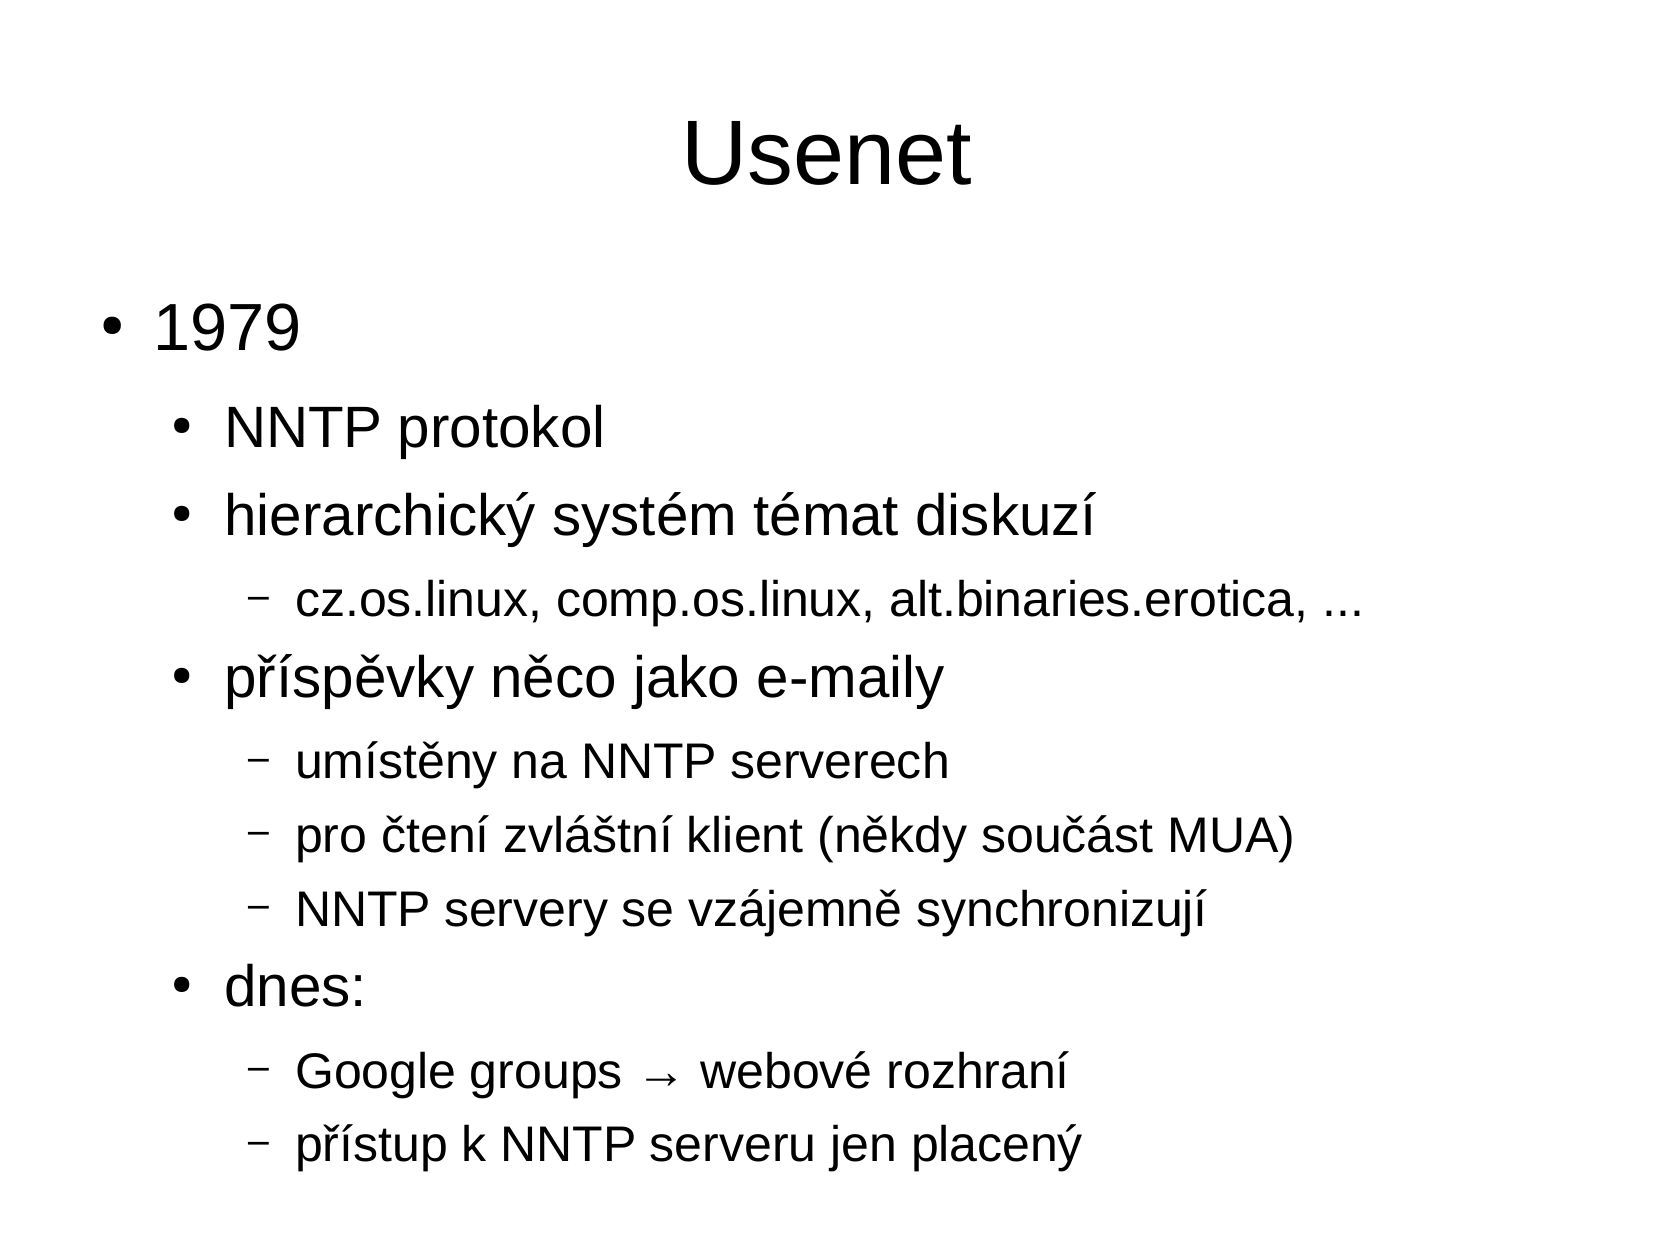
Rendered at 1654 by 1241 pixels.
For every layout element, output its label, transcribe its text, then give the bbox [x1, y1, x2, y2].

list 1979 NNTP protokol hierarchický systém témat diskuzí cz.os.linux, comp.os.linux, alt.binaries.erotica, ... příspěvky něco jako e-maily umístěny na NNTP serverech pro čtení zvláštní klient (někdy součást MUA) NNTP servery se vzájemně synchronizují dnes: Google groups → webové rozhraní přístup k NNTP serveru jen placený [82, 290, 1571, 1182]
title Usenet [82, 49, 1571, 257]
